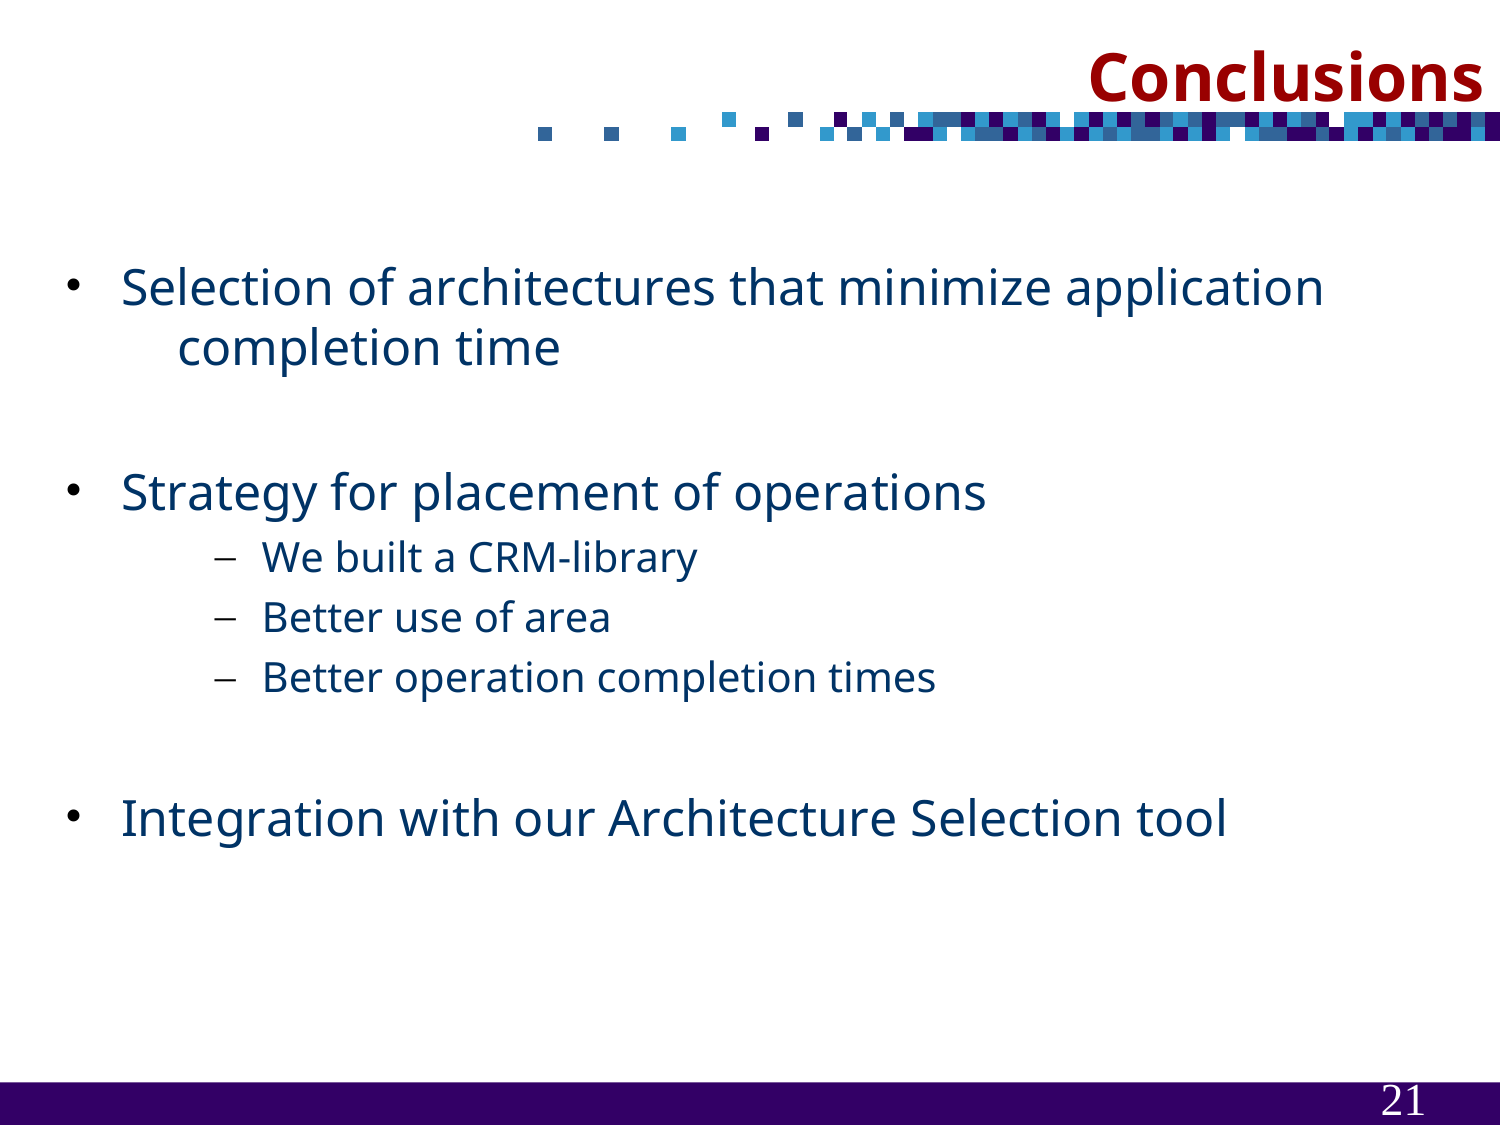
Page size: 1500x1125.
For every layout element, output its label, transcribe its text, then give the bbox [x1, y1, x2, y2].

list Selection of architectures that minimize application completion time Strategy for placement of operations We built a CRM-library Better use of area Better operation completion times Integration with our Architecture Selection tool [50, 174, 1450, 1081]
title Conclusions [0, 24, 1500, 125]
